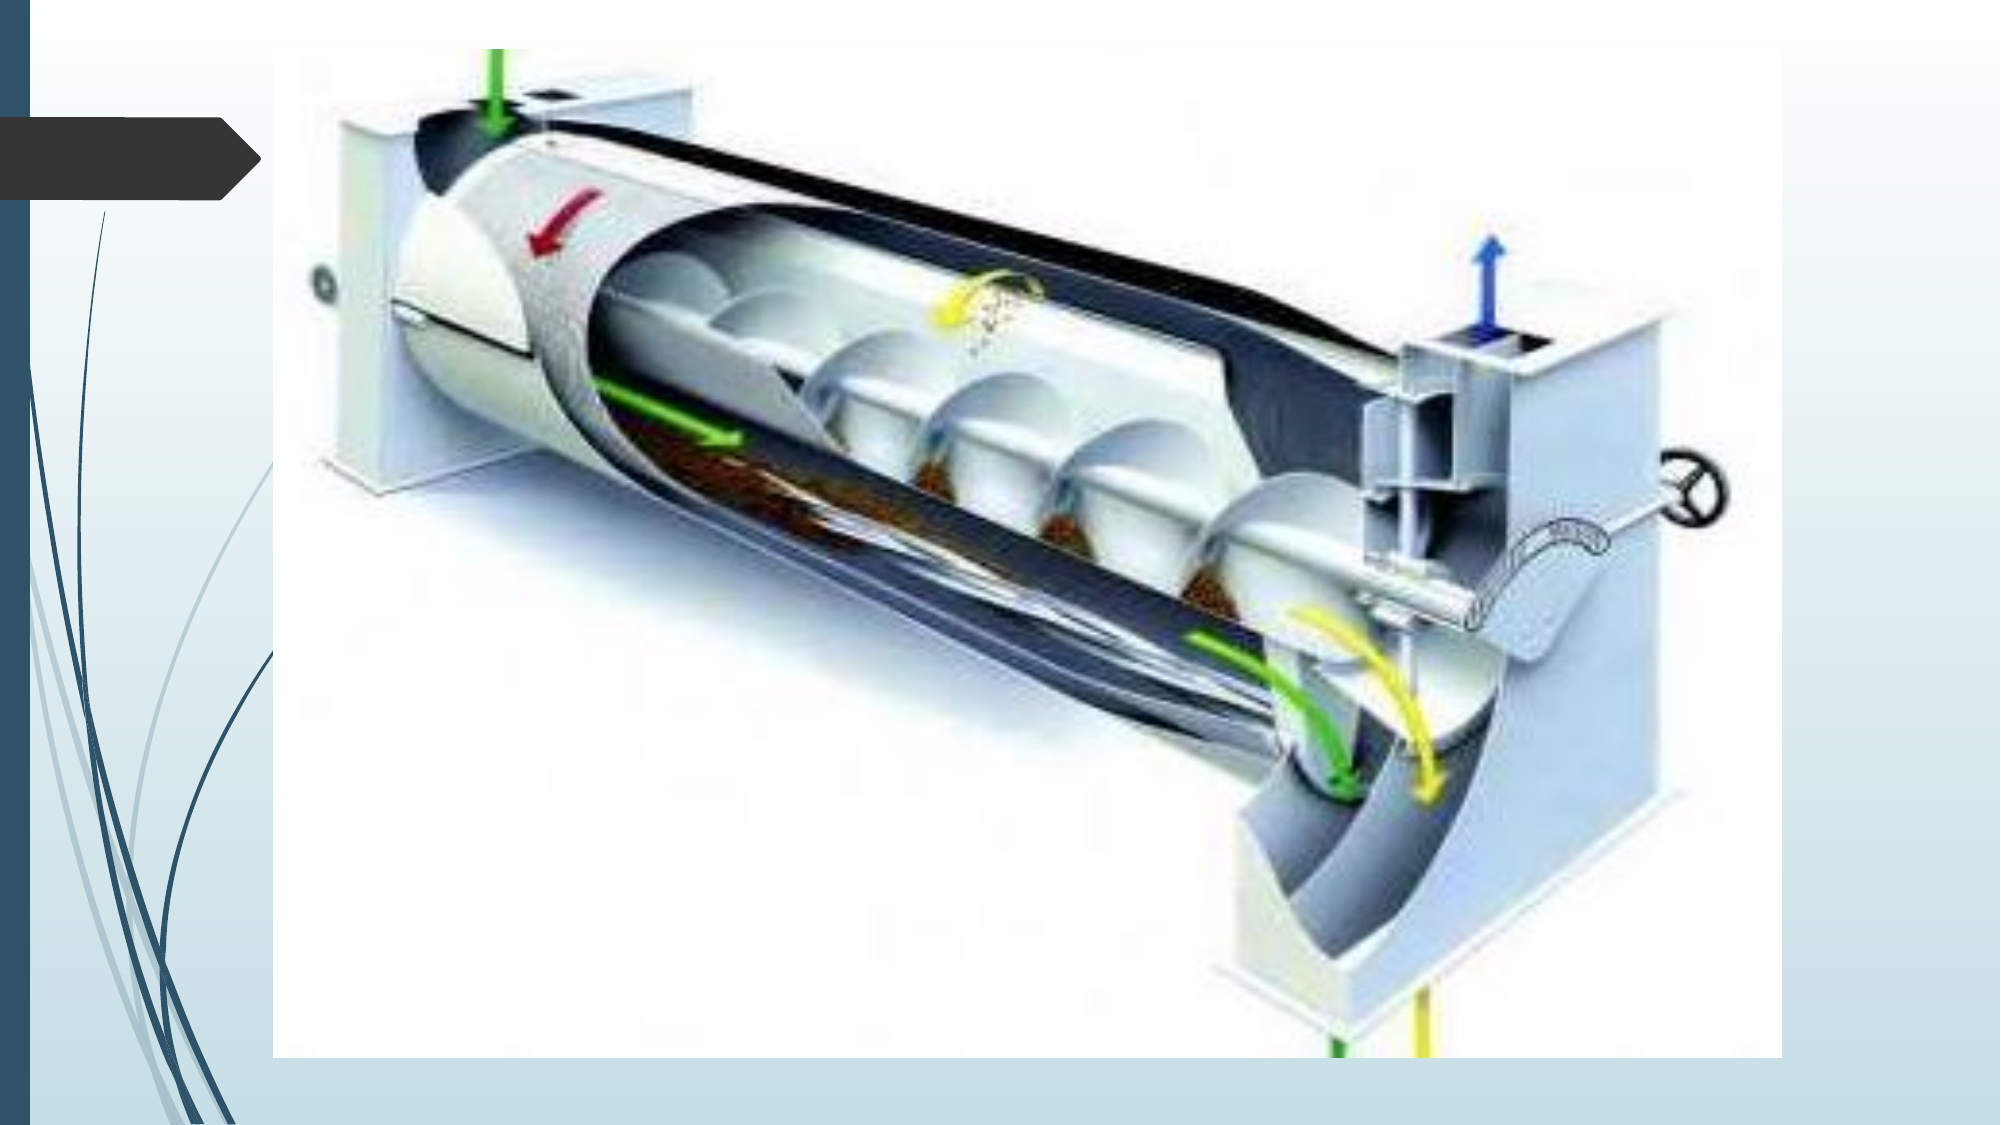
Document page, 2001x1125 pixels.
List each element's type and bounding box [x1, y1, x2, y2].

picture [273, 50, 1782, 1058]
